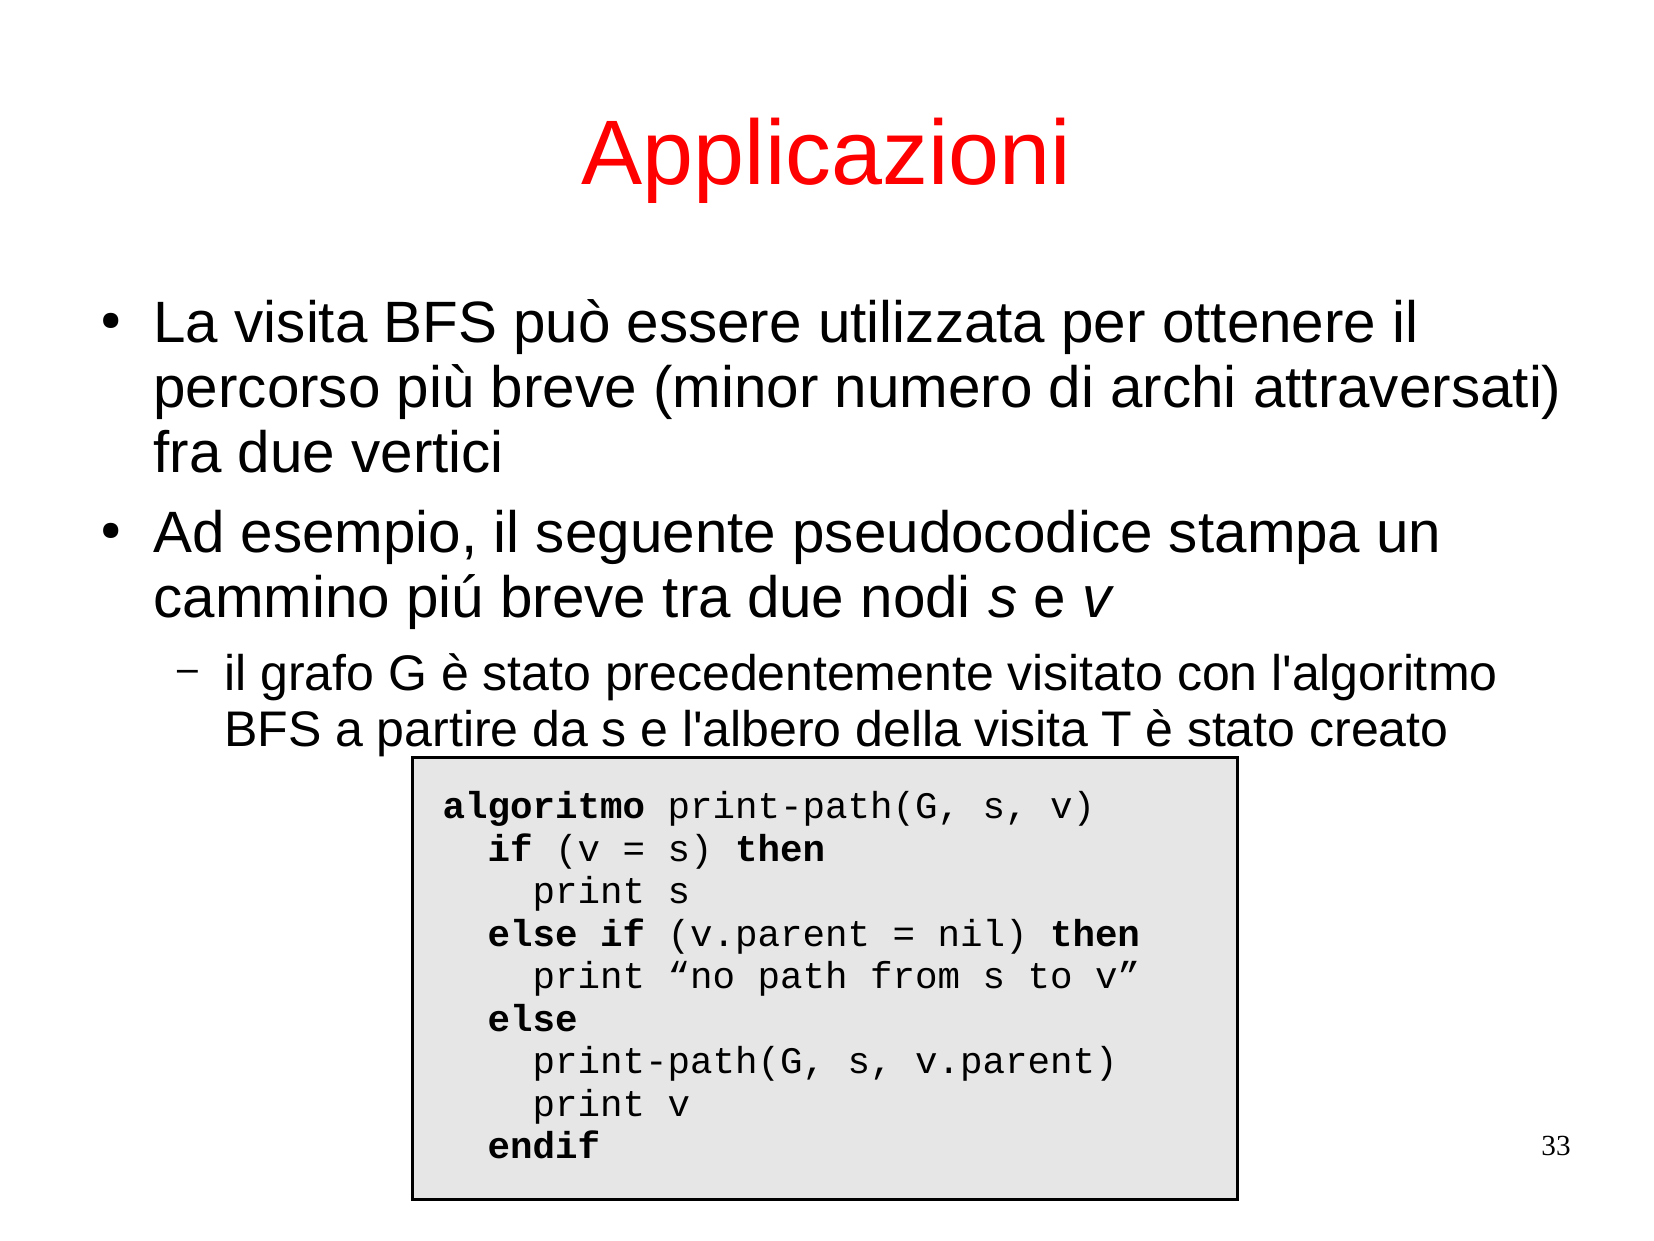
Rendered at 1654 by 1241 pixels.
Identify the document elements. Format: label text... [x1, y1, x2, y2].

list La visita BFS può essere utilizzata per ottenere il percorso più breve (minor numero di archi attraversati) fra due vertici Ad esempio, il seguente pseudocodice stampa un cammino piú breve tra due nodi s e v il grafo G è stato precedentemente visitato con l'algoritmo BFS a partire da s e l'albero della visita T è stato creato [82, 290, 1571, 1109]
title Applicazioni [82, 49, 1571, 257]
text_box algoritmo print-path(G, s, v) if (v = s) then print s else if (v.parent = nil) then print “no path from s to v” else print-path(G, s, v.parent) print v endif [412, 1109, 1238, 1200]
